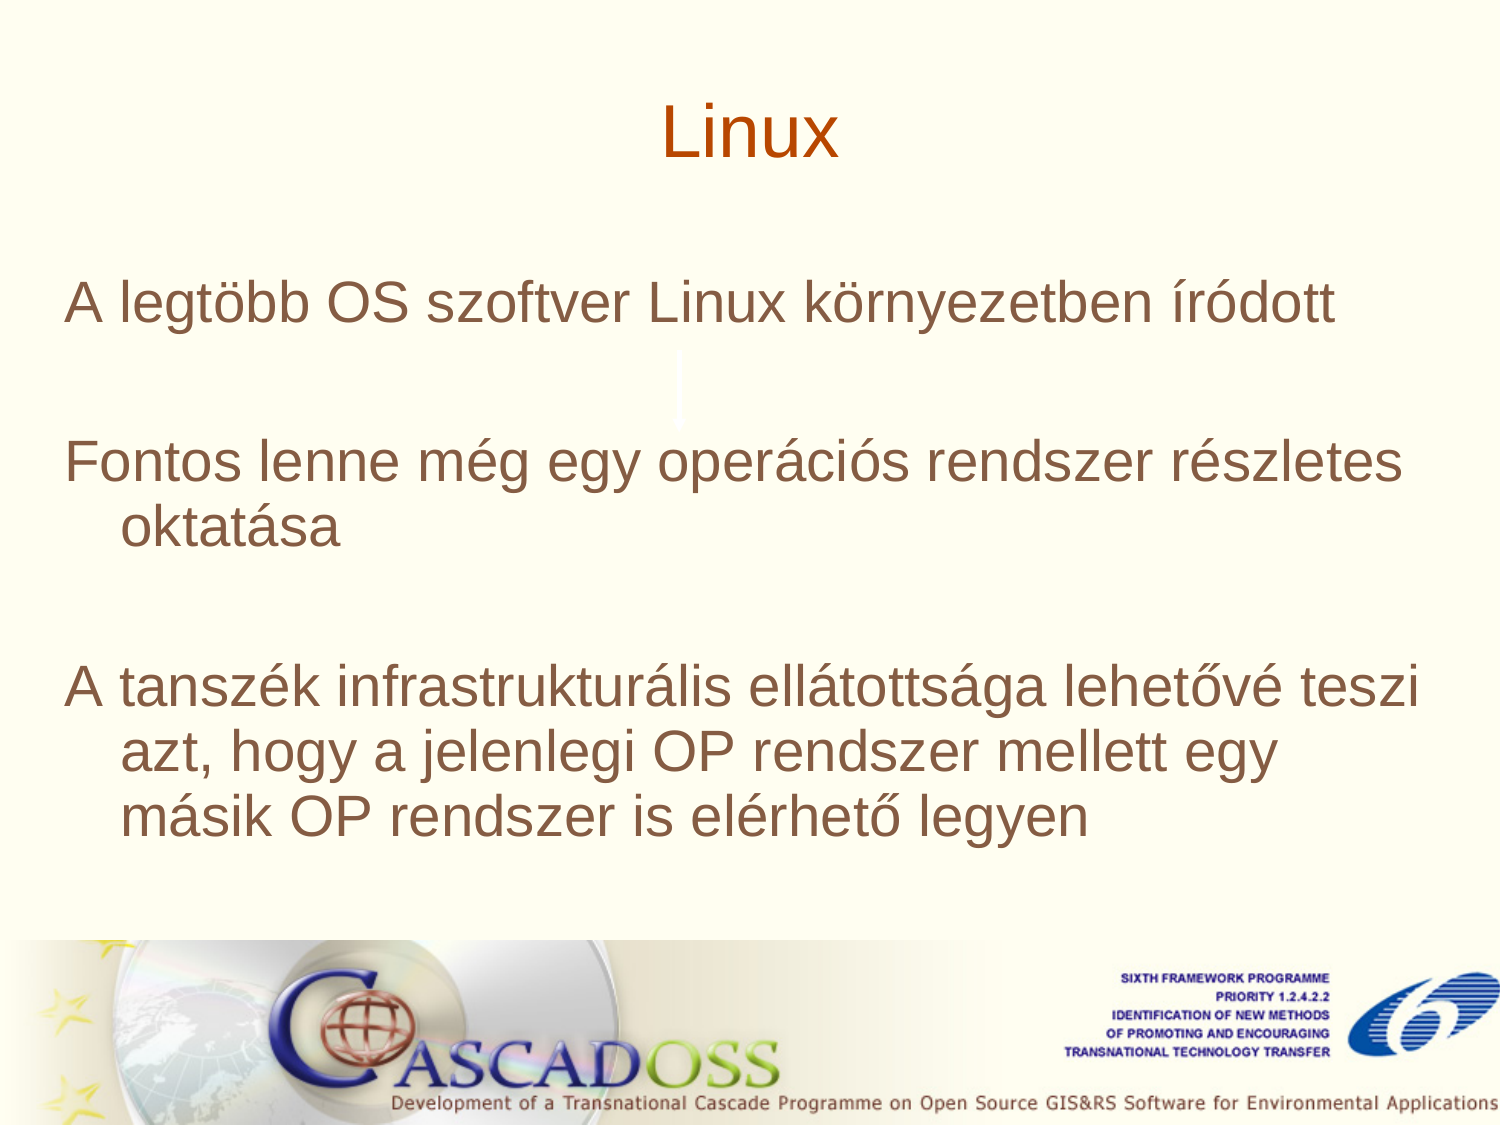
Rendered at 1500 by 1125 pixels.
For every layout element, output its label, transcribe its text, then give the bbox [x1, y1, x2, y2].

title Linux [49, 37, 1451, 225]
list A legtöbb OS szoftver Linux környezetben íródott Fontos lenne még egy operációs rendszer részletes oktatása A tanszék infrastrukturális ellátottsága lehetővé teszi azt, hogy a jelenlegi OP rendszer mellett egy másik OP rendszer is elérhető legyen [49, 262, 1451, 1001]
picture [0, 940, 1500, 1125]
